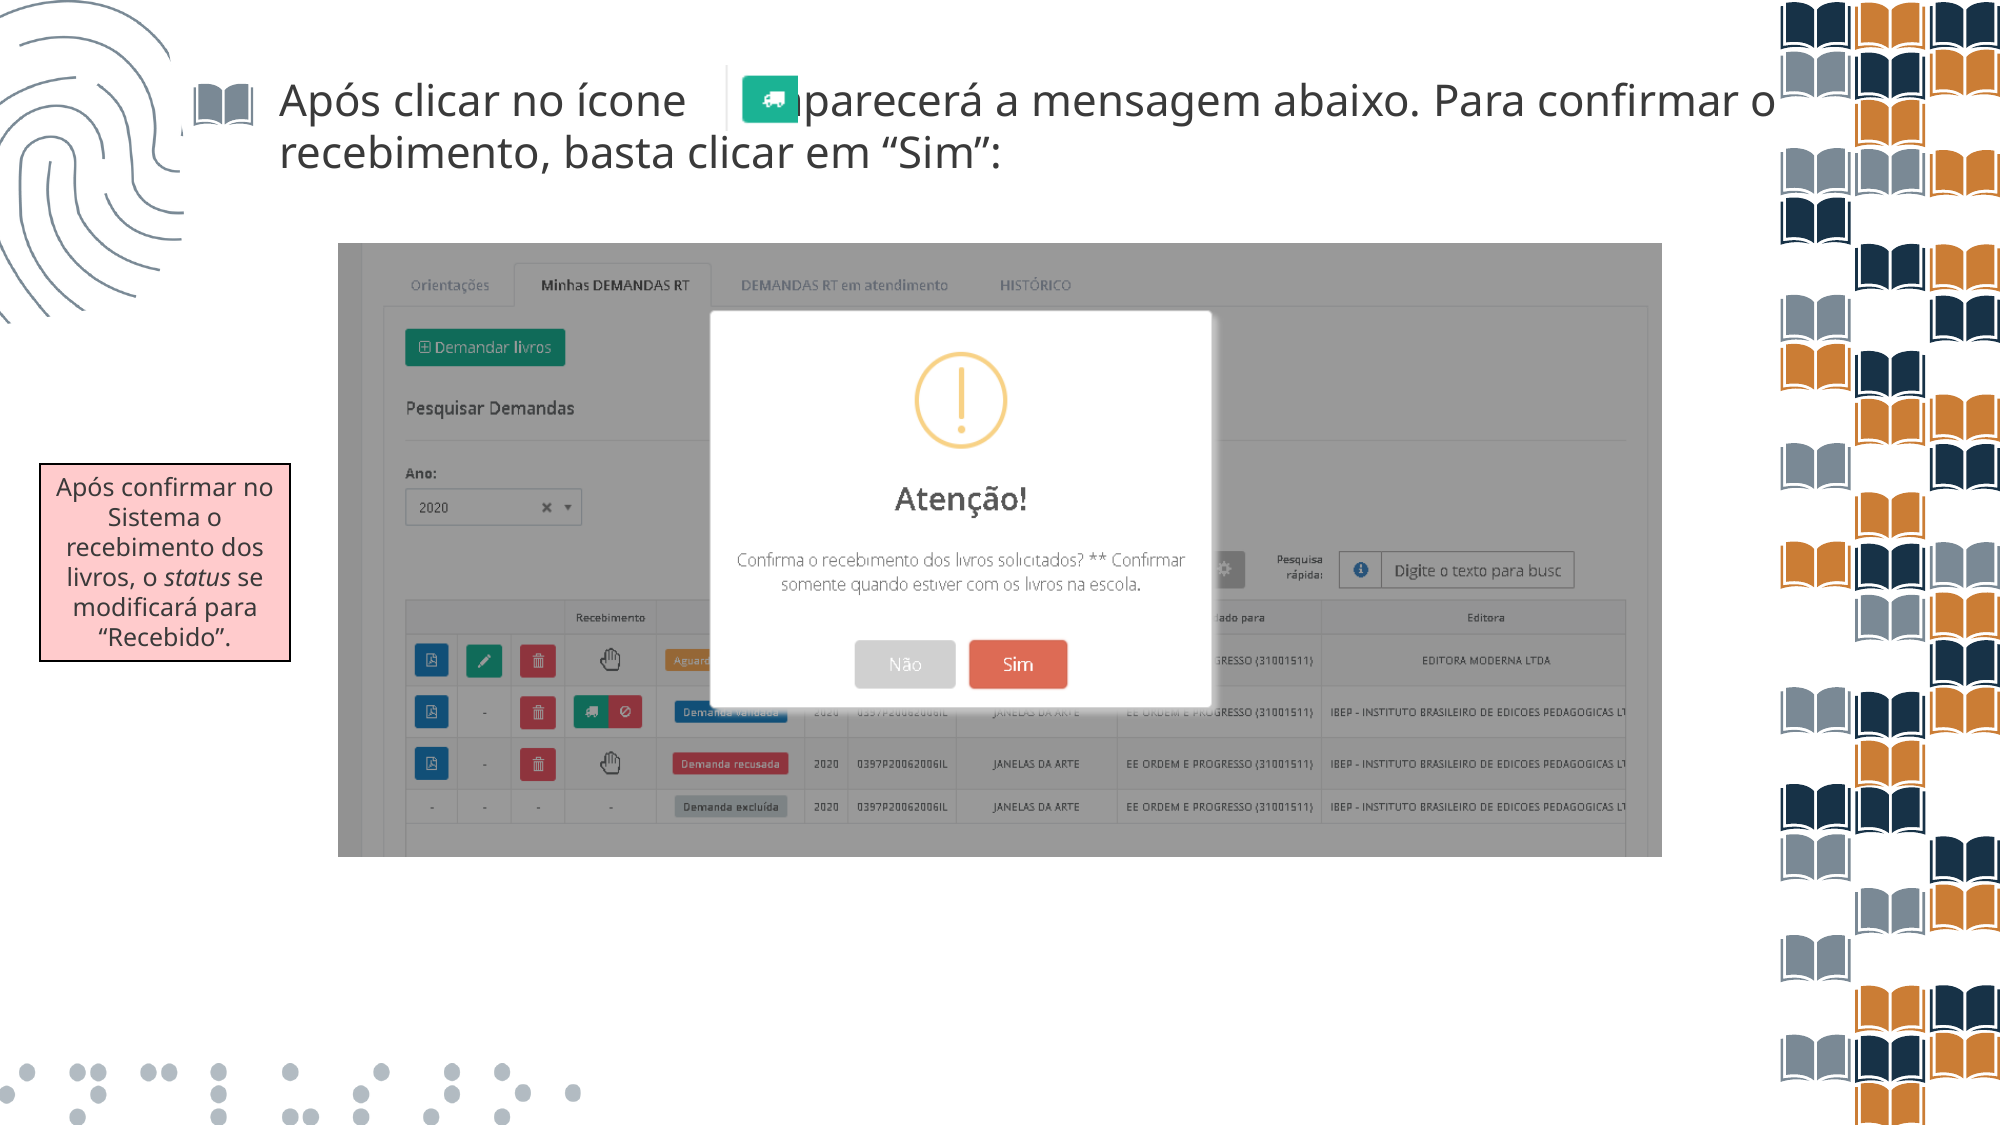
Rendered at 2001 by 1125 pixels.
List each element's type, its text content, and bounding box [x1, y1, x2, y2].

text_box [1929, 0, 2000, 97]
text_box Após confirmar no Sistema o recebimento dos livros, o status se modificará para “Recebido”. [40, 464, 291, 661]
text_box [1780, 440, 1851, 491]
text_box [193, 81, 254, 126]
text_box [1780, 684, 1851, 735]
text_box [1780, 539, 1851, 589]
text_box [1929, 834, 2000, 932]
text_box [1780, 932, 1851, 983]
text_box [1780, 292, 1851, 392]
text_box [1855, 592, 1926, 643]
text_box [0, 0, 210, 326]
text_box [1855, 541, 1926, 591]
text_box [1929, 392, 2000, 492]
text_box [1855, 885, 1926, 936]
text_box [1929, 293, 2000, 343]
text_box [1855, 983, 1926, 1125]
text_box [1780, 0, 1851, 99]
text_box Após clicar no ícone , aparecerá a mensagem abaixo. Para confirmar o recebimento, basta clicar em “Sim”: [264, 65, 1827, 187]
picture [717, 65, 798, 131]
text_box [1929, 242, 2000, 292]
text_box [1780, 1032, 1851, 1082]
text_box [1929, 539, 2000, 735]
text_box [1780, 145, 1851, 245]
text_box [1855, 490, 1926, 540]
text_box [1855, 689, 1926, 835]
text_box [1929, 983, 2000, 1081]
text_box [0, 1063, 581, 1125]
text_box [1855, 0, 1926, 197]
picture [338, 243, 1662, 857]
text_box [1855, 348, 1926, 447]
text_box [1780, 781, 1851, 882]
text_box [1929, 147, 2000, 198]
text_box [1855, 241, 1926, 292]
